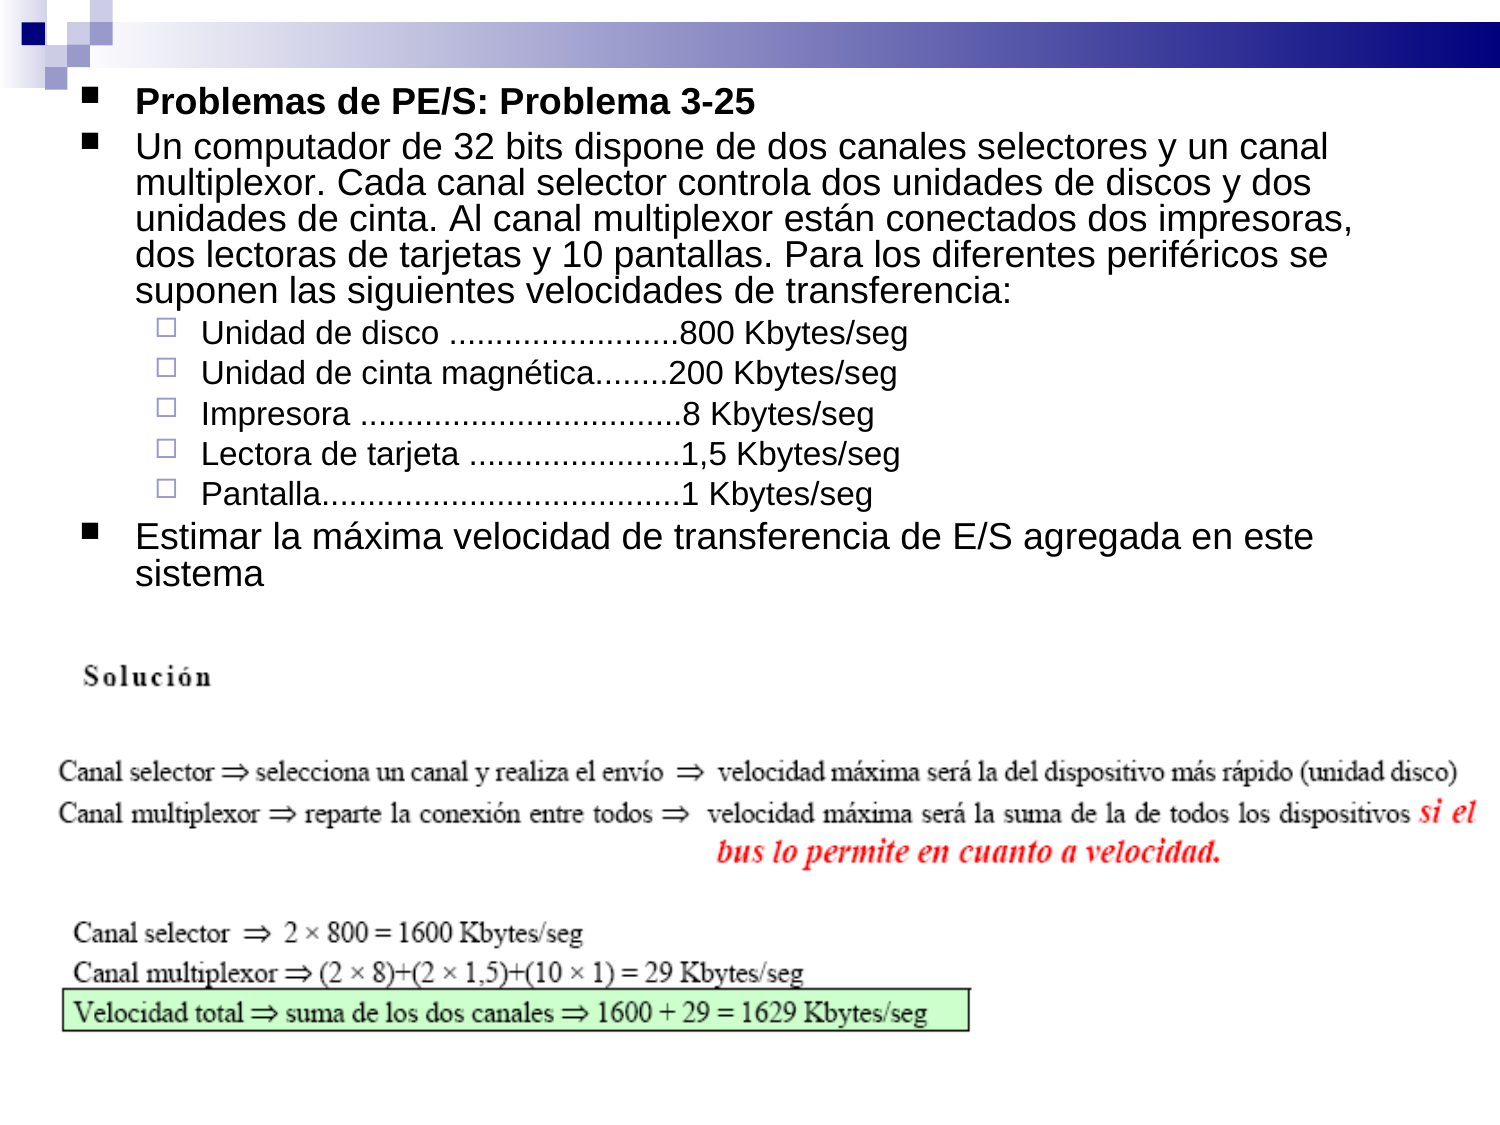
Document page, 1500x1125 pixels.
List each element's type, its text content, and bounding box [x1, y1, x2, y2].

picture [41, 656, 1500, 1053]
list Problemas de PE/S: Problema 3-25 Un computador de 32 bits dispone de dos canales selectores y un canal multiplexor. Cada canal selector controla dos unidades de discos y dos unidades de cinta. Al canal multiplexor están conectados dos impresoras, dos lectoras de tarjetas y 10 pantallas. Para los diferentes periféricos se suponen las siguientes velocidades de transferencia: Unidad de disco .........................800 Kbytes/seg Unidad de cinta magnética........200 Kbytes/seg Impresora ...................................8 Kbytes/seg Lectora de tarjeta .......................1,5 Kbytes/seg Pantalla.......................................1 Kbytes/seg Estimar la máxima velocidad de transferencia de E/S agregada en este sistema [64, 78, 1415, 634]
